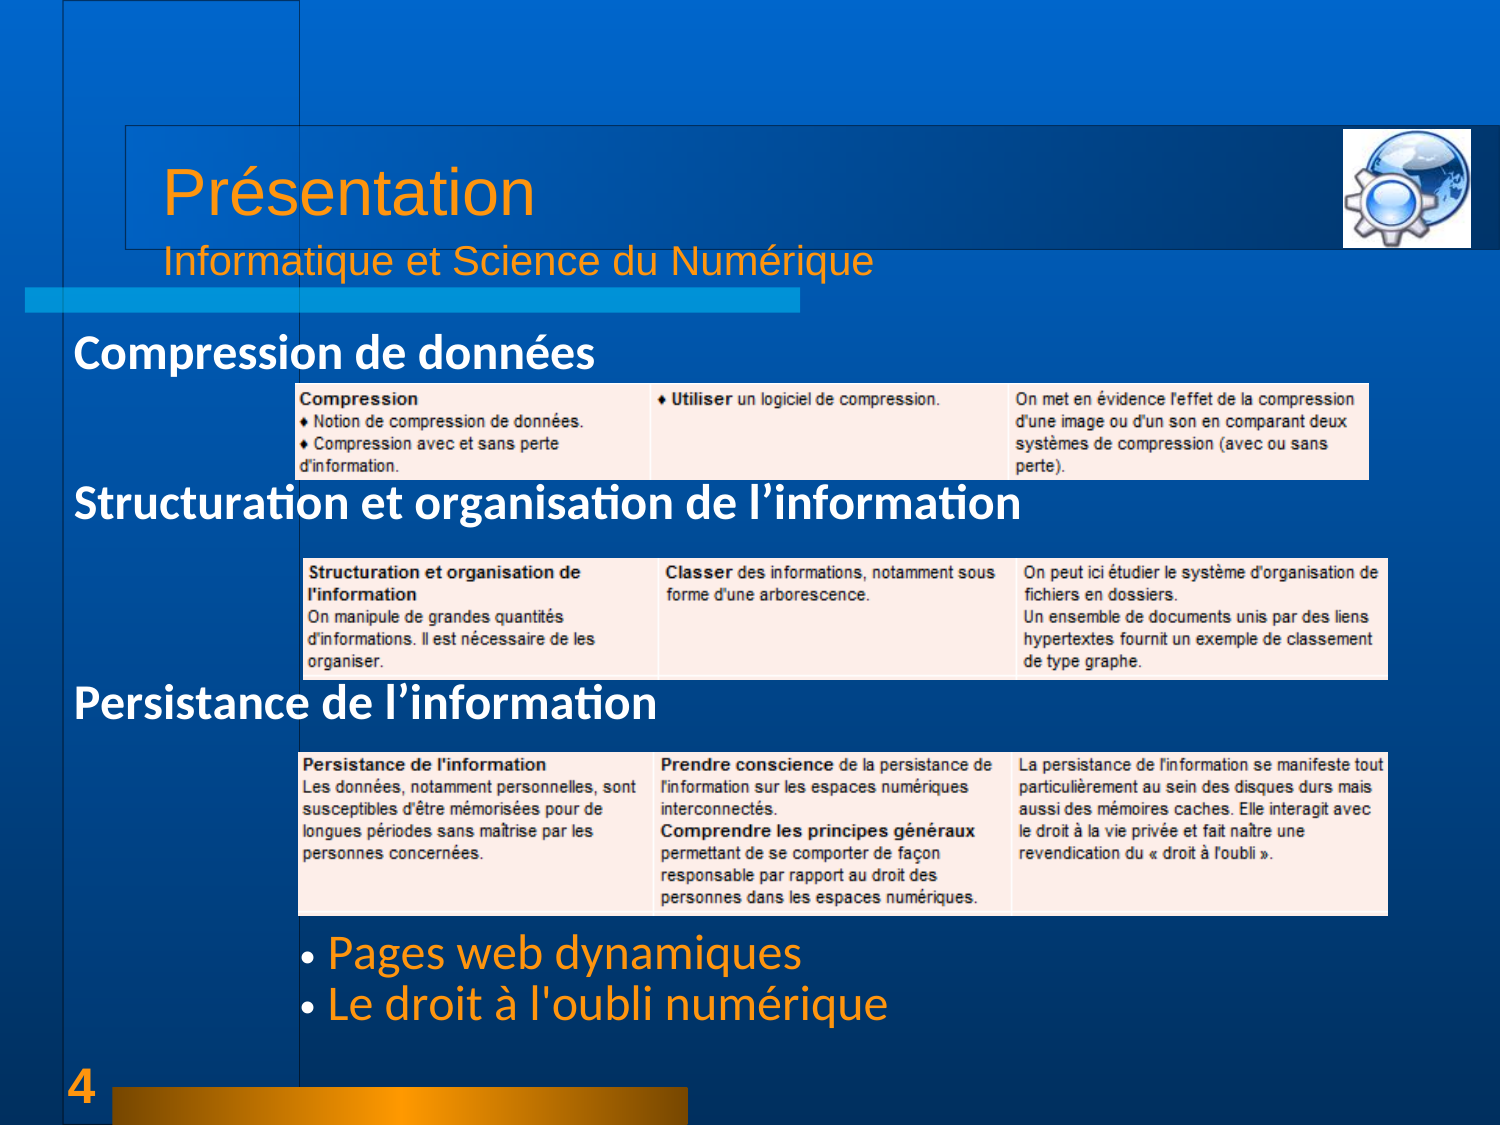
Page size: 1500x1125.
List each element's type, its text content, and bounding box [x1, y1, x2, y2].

text_box Compression de données Structuration et organisation de l’information Persistance de l’information Pages web dynamiques Le droit à l'oubli numérique [59, 324, 1477, 1125]
picture [295, 383, 1369, 480]
picture [303, 558, 1388, 680]
picture [298, 752, 1388, 916]
picture [1343, 129, 1471, 248]
